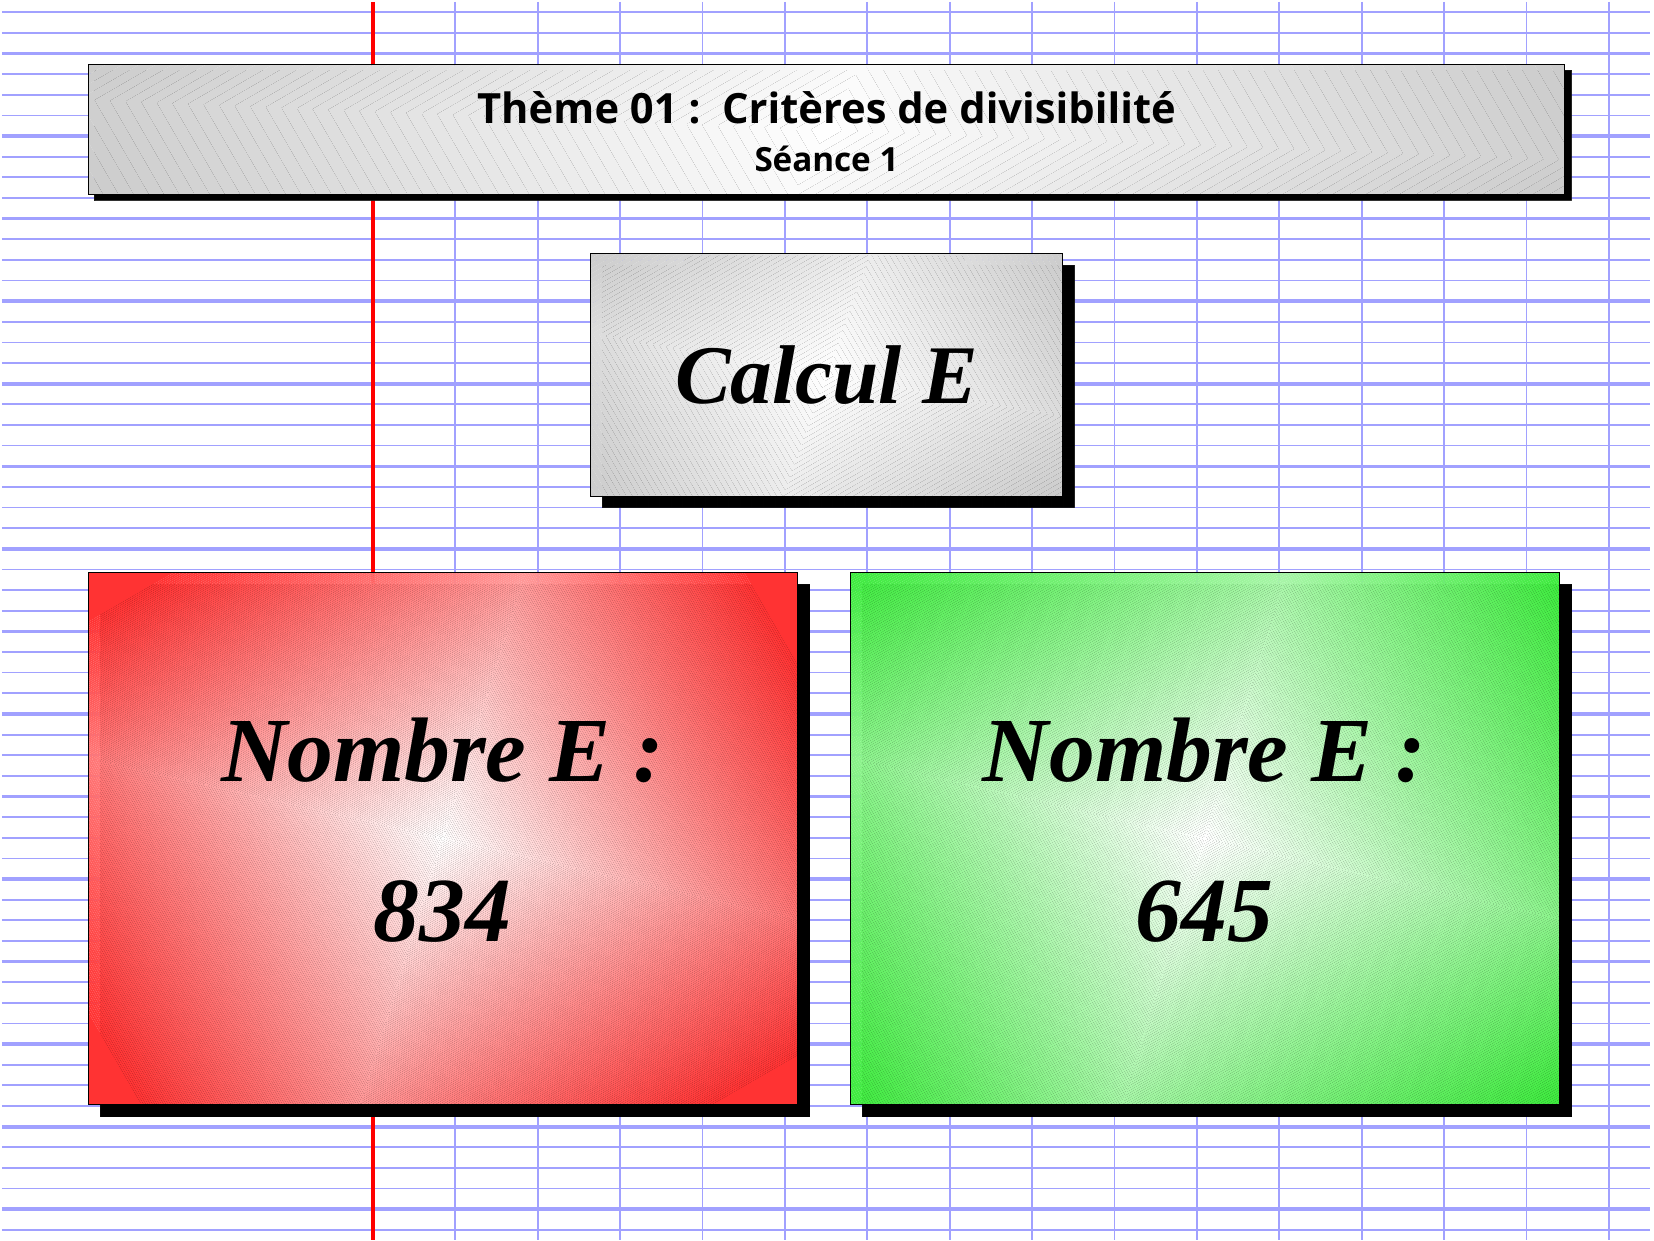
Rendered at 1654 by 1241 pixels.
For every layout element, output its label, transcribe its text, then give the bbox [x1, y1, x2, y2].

text_box Calcul E [590, 253, 1063, 497]
text_box Nombre E : 834 [88, 572, 798, 1105]
text_box Nombre E : 645 [850, 572, 1560, 1105]
text_box Thème 01 : Critères de divisibilité Séance 1 [88, 64, 1565, 195]
picture [0, 0, 1654, 1241]
